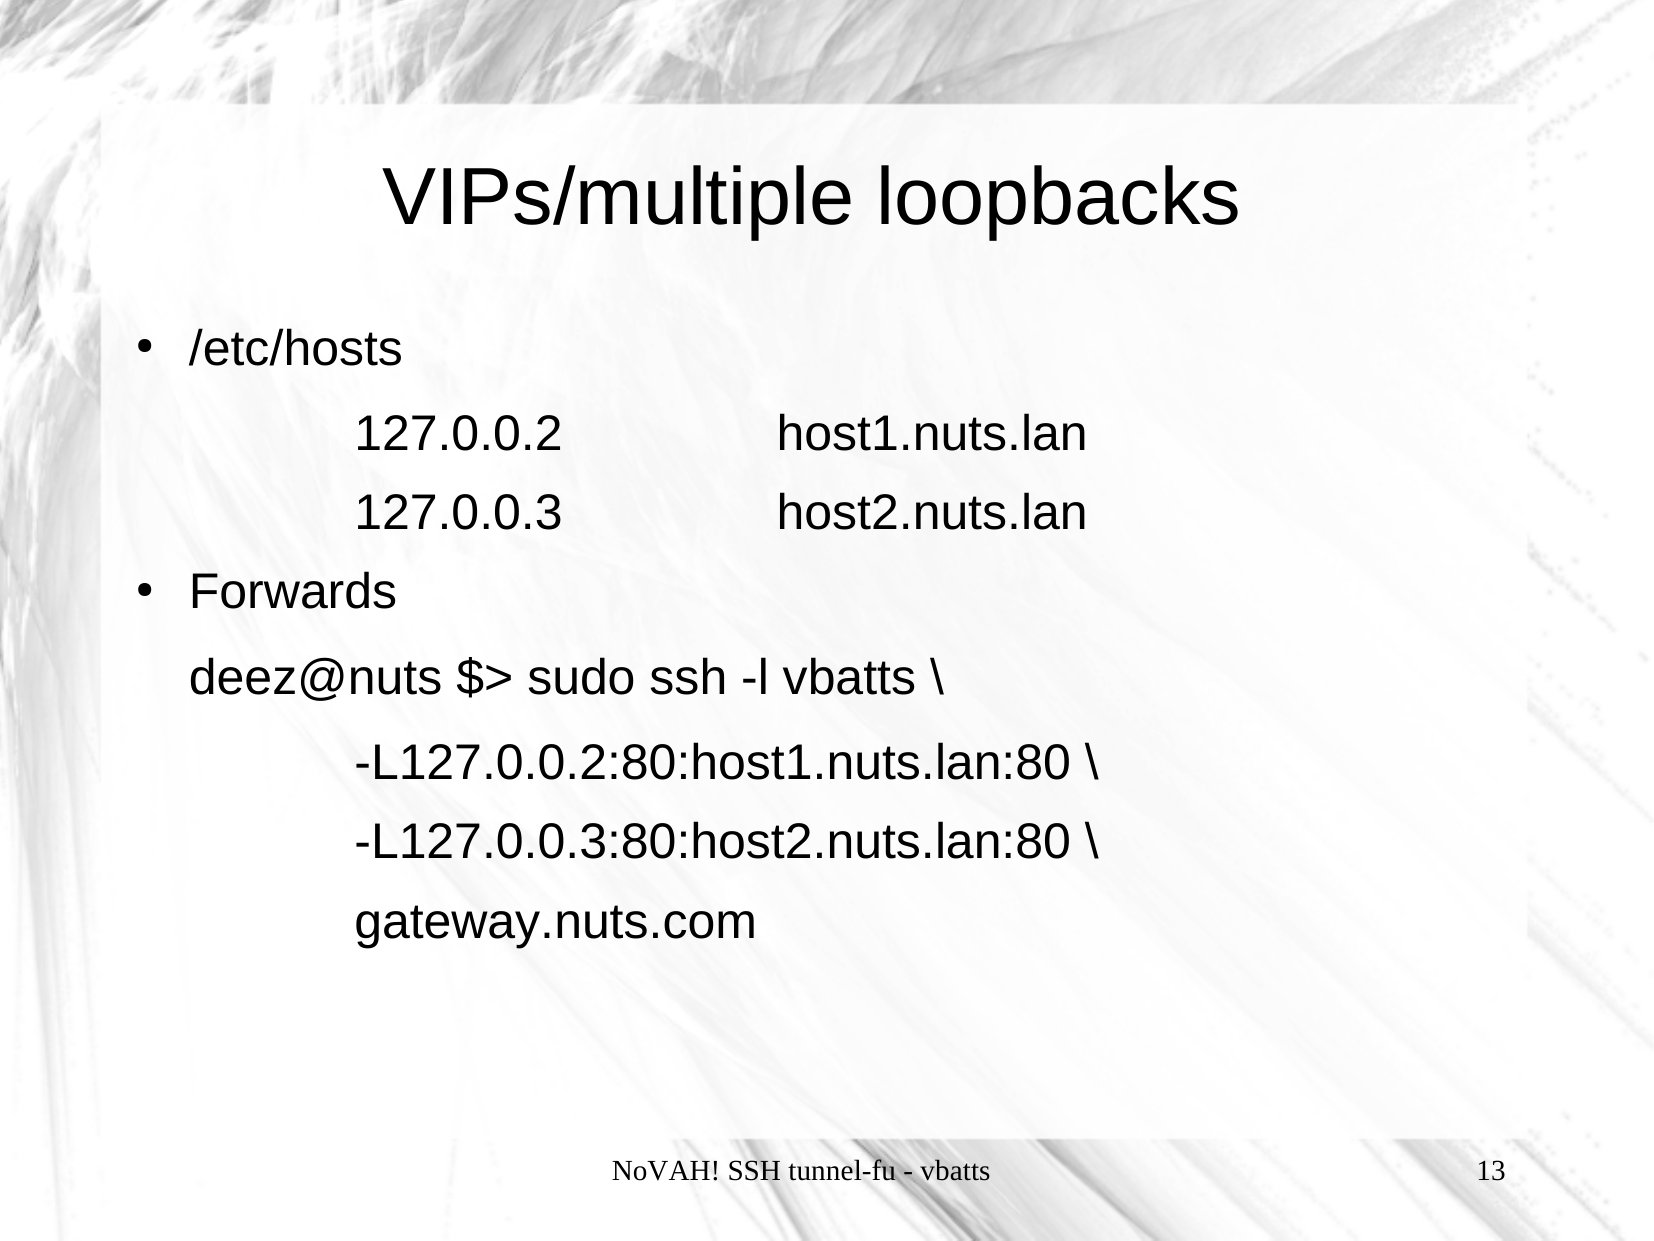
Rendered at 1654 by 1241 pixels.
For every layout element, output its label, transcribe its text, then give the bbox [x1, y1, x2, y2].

picture [0, 0, 1654, 1241]
list /etc/hosts 127.0.0.2 host1.nuts.lan 127.0.0.3 host2.nuts.lan Forwards deez@nuts $> sudo ssh -l vbatts \ -L127.0.0.2:80:host1.nuts.lan:80 \ -L127.0.0.3:80:host2.nuts.lan:80 \ gateway.nuts.com [118, 319, 1571, 1139]
title VIPs/multiple loopbacks [118, 112, 1506, 281]
